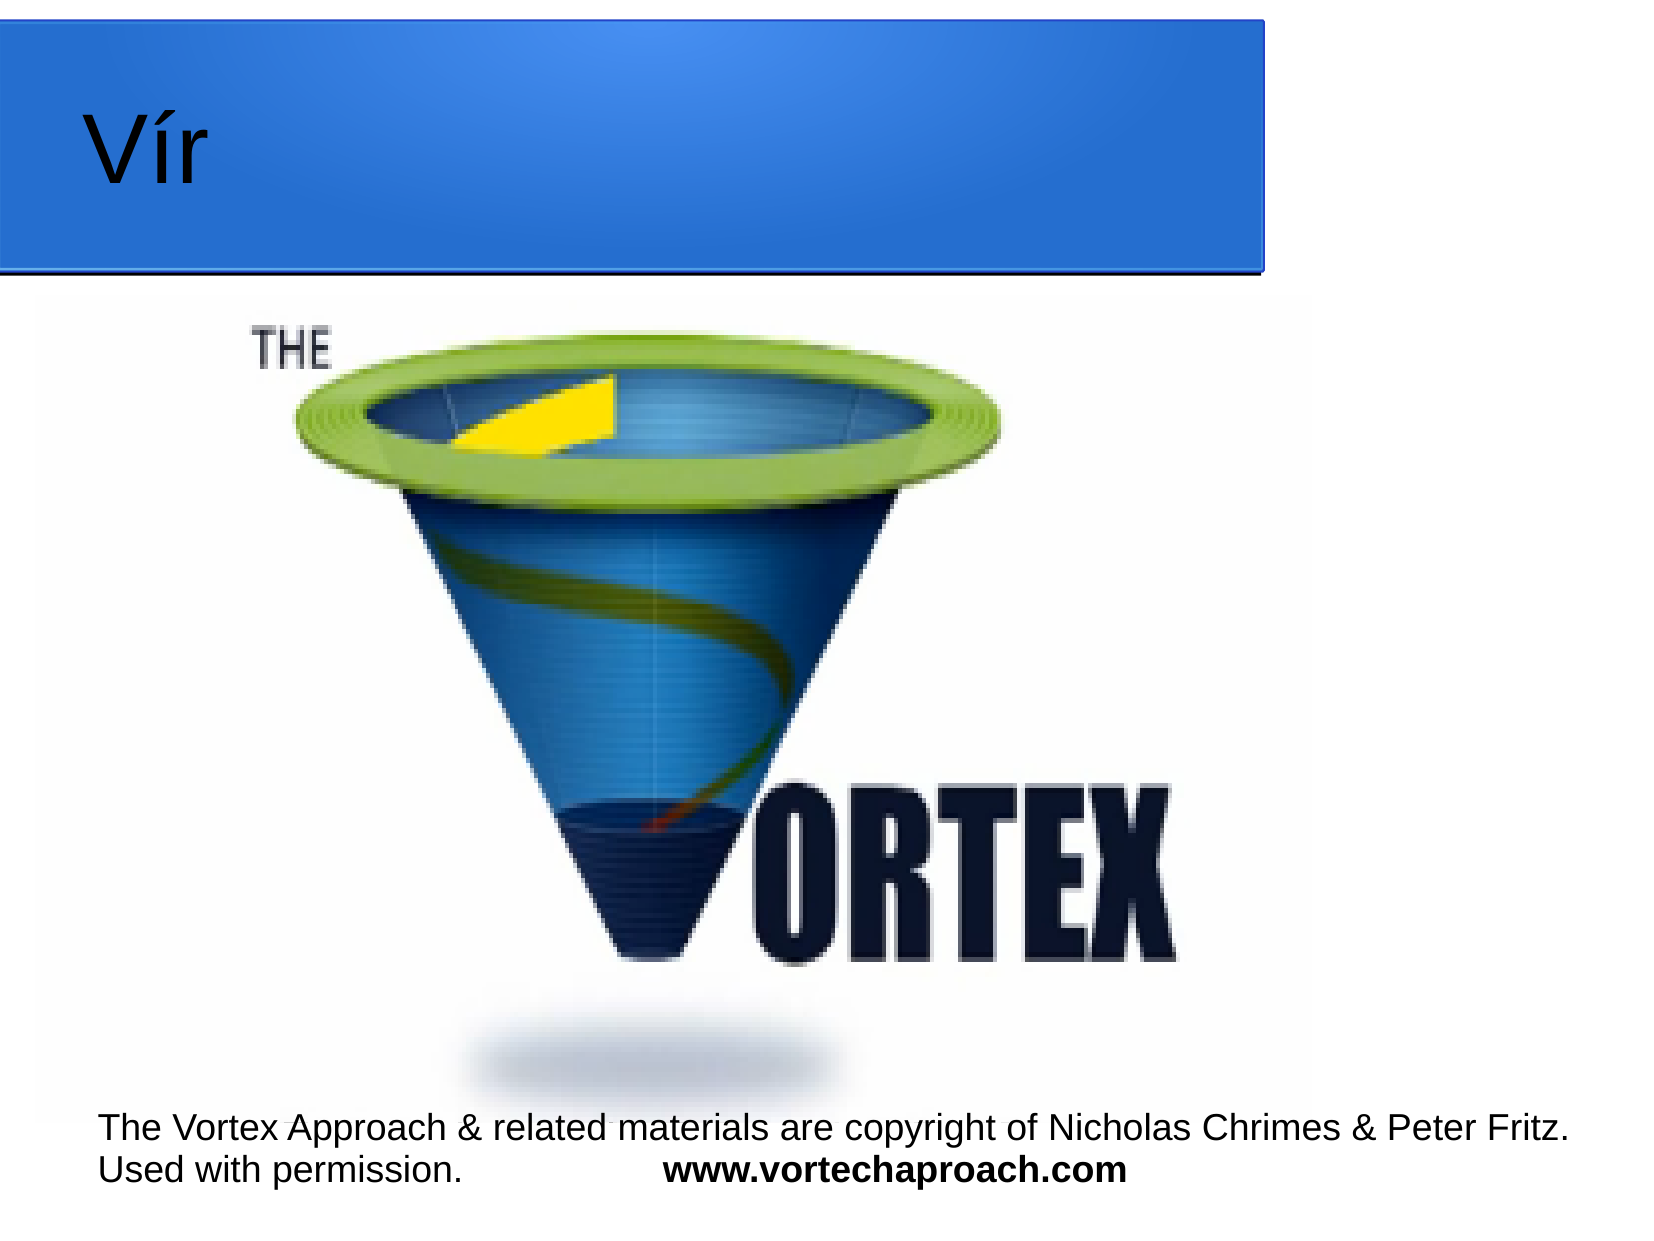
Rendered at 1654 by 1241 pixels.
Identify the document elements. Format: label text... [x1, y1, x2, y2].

picture [35, 295, 1312, 1123]
text_box The Vortex Approach & related materials are copyright of Nicholas Chrimes & Peter Fritz. Used with permission. www.vortechaproach.com [82, 1099, 1597, 1199]
title Vír [82, 47, 1235, 252]
